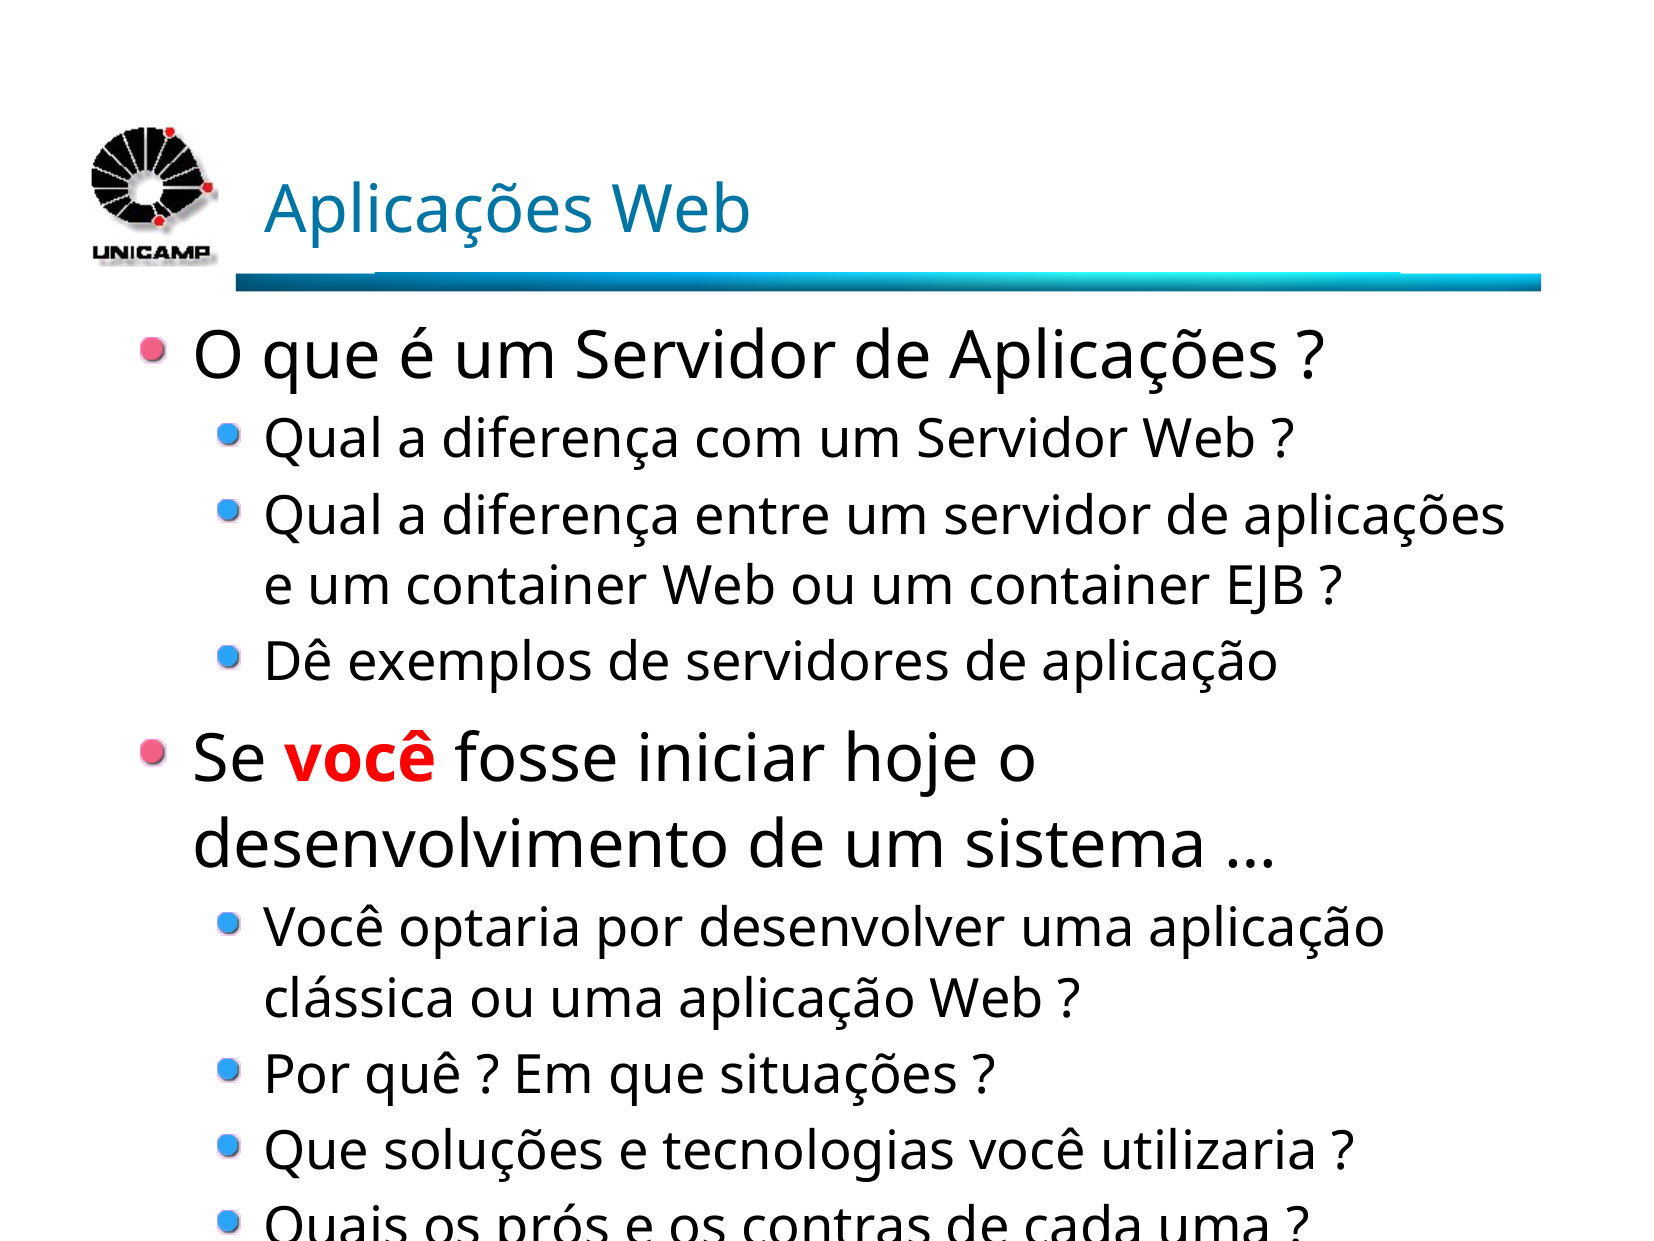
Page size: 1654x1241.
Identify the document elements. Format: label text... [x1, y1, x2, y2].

picture [125, 272, 1654, 295]
picture [216, 1209, 242, 1236]
list O que é um Servidor de Aplicações ? Qual a diferença com um Servidor Web ? Qual a diferença entre um servidor de aplicações e um container Web ou um container EJB ? Dê exemplos de servidores de aplicação Se você fosse iniciar hoje o desenvolvimento de um sistema … Você optaria por desenvolver uma aplicação clássica ou uma aplicação Web ? Por quê ? Em que situações ? Que soluções e tecnologias você utilizaria ? Quais os prós e os contras de cada uma ? [121, 309, 1534, 1167]
title Aplicações Web [264, 57, 1534, 250]
